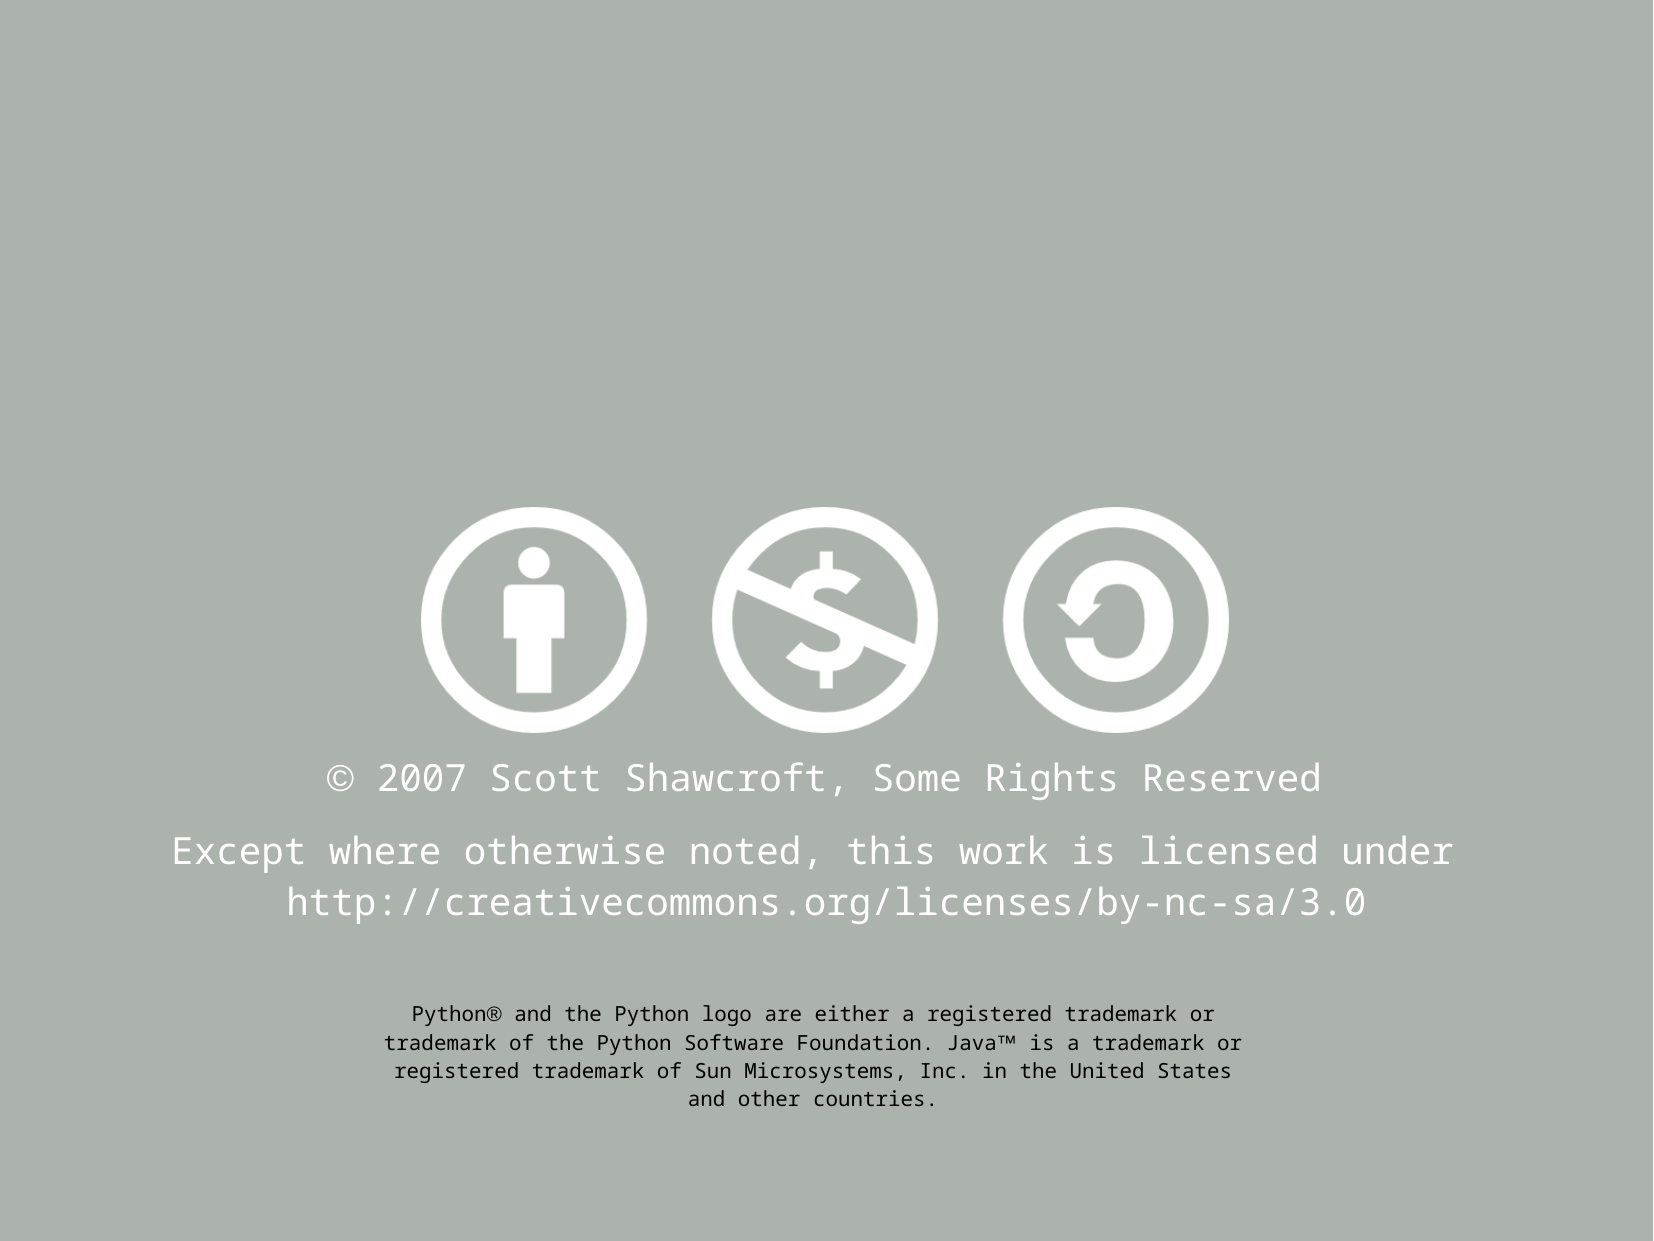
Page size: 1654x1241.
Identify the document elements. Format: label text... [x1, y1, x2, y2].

text_box © 2007 Scott Shawcroft, Some Rights Reserved [311, 743, 1342, 801]
text_box Except where otherwise noted, this work is licensed under http://creativecommons.org/licenses/by-nc-sa/3.0 [156, 817, 1497, 935]
picture [421, 507, 1229, 733]
text_box Python® and the Python logo are either a registered trademark or trademark of the Python Software Foundation. Java™ is a trademark or registered trademark of Sun Microsystems, Inc. in the United States and other countries. [369, 992, 1284, 1163]
